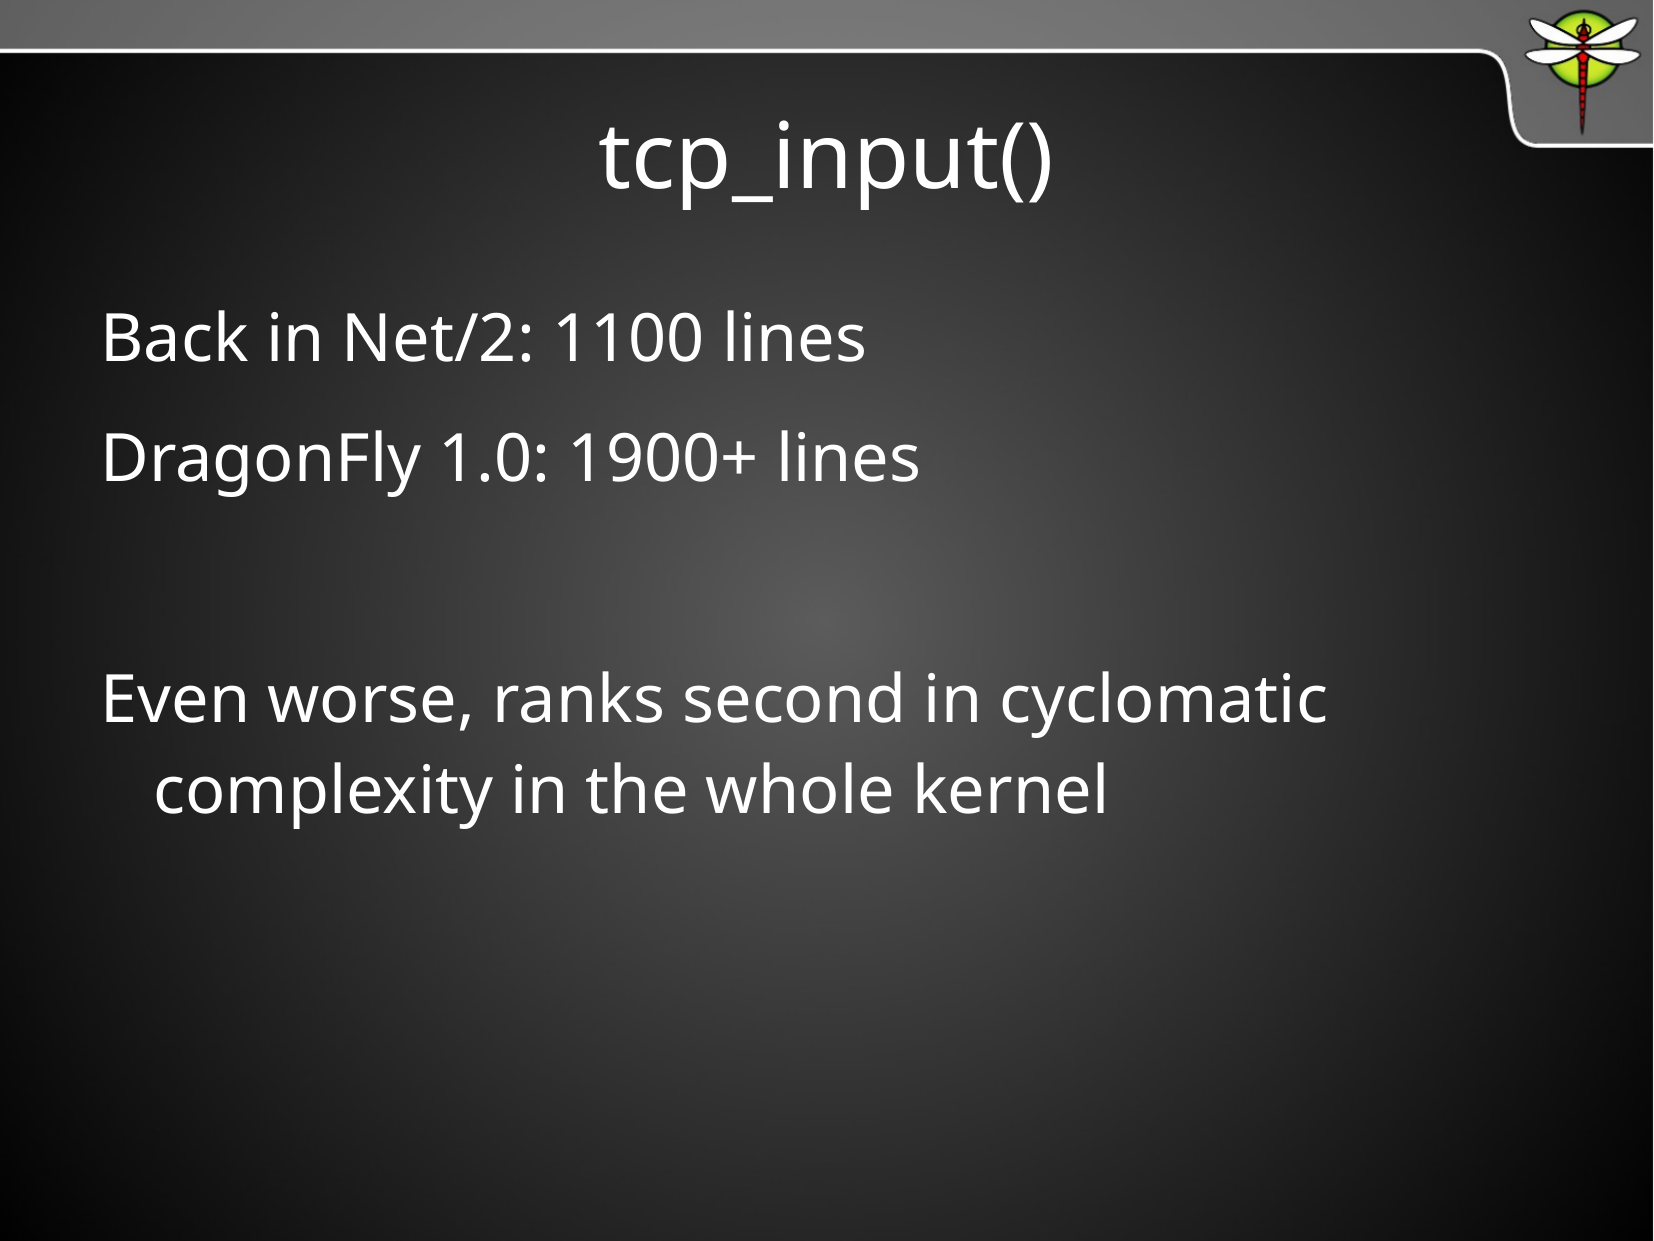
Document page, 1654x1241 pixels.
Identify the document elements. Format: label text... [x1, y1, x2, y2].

title tcp_input() [82, 56, 1571, 250]
list Back in Net/2: 1100 lines DragonFly 1.0: 1900+ lines Even worse, ranks second in cyclomatic complexity in the whole kernel [82, 290, 1571, 1094]
picture [0, 0, 1654, 1241]
